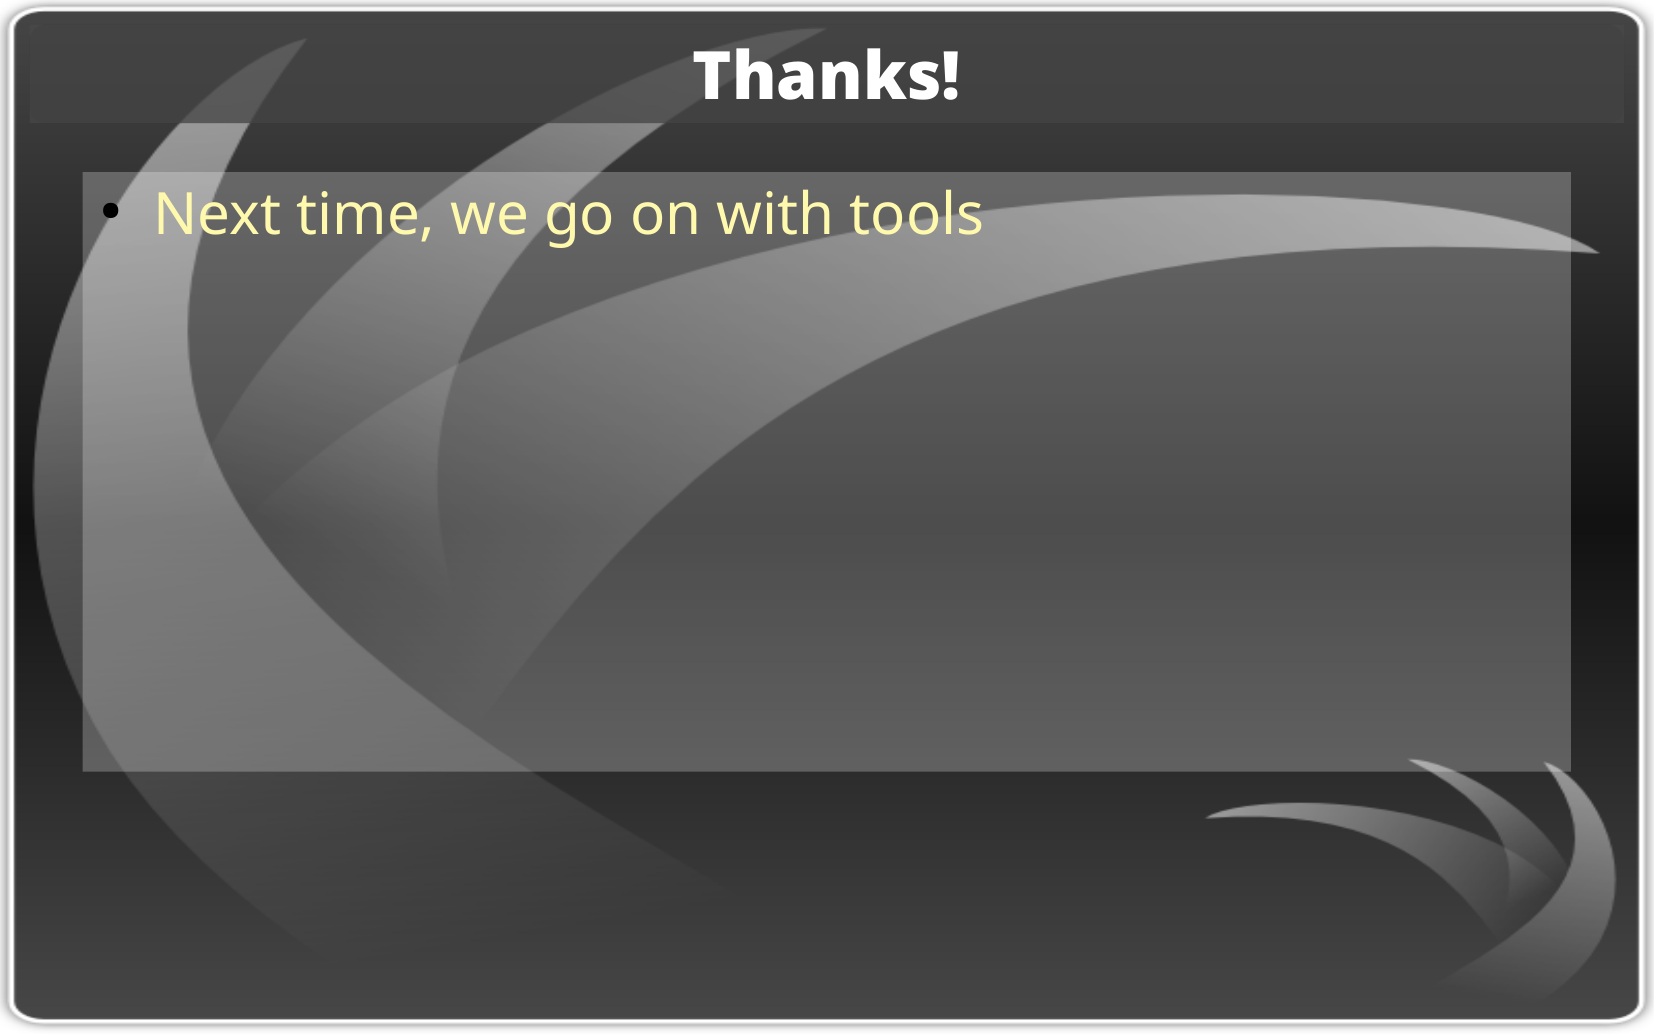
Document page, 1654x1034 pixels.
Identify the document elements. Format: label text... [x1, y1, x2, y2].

list Next time, we go on with tools [82, 172, 1571, 772]
picture [0, 0, 1654, 1034]
title Thanks! [29, 24, 1625, 124]
